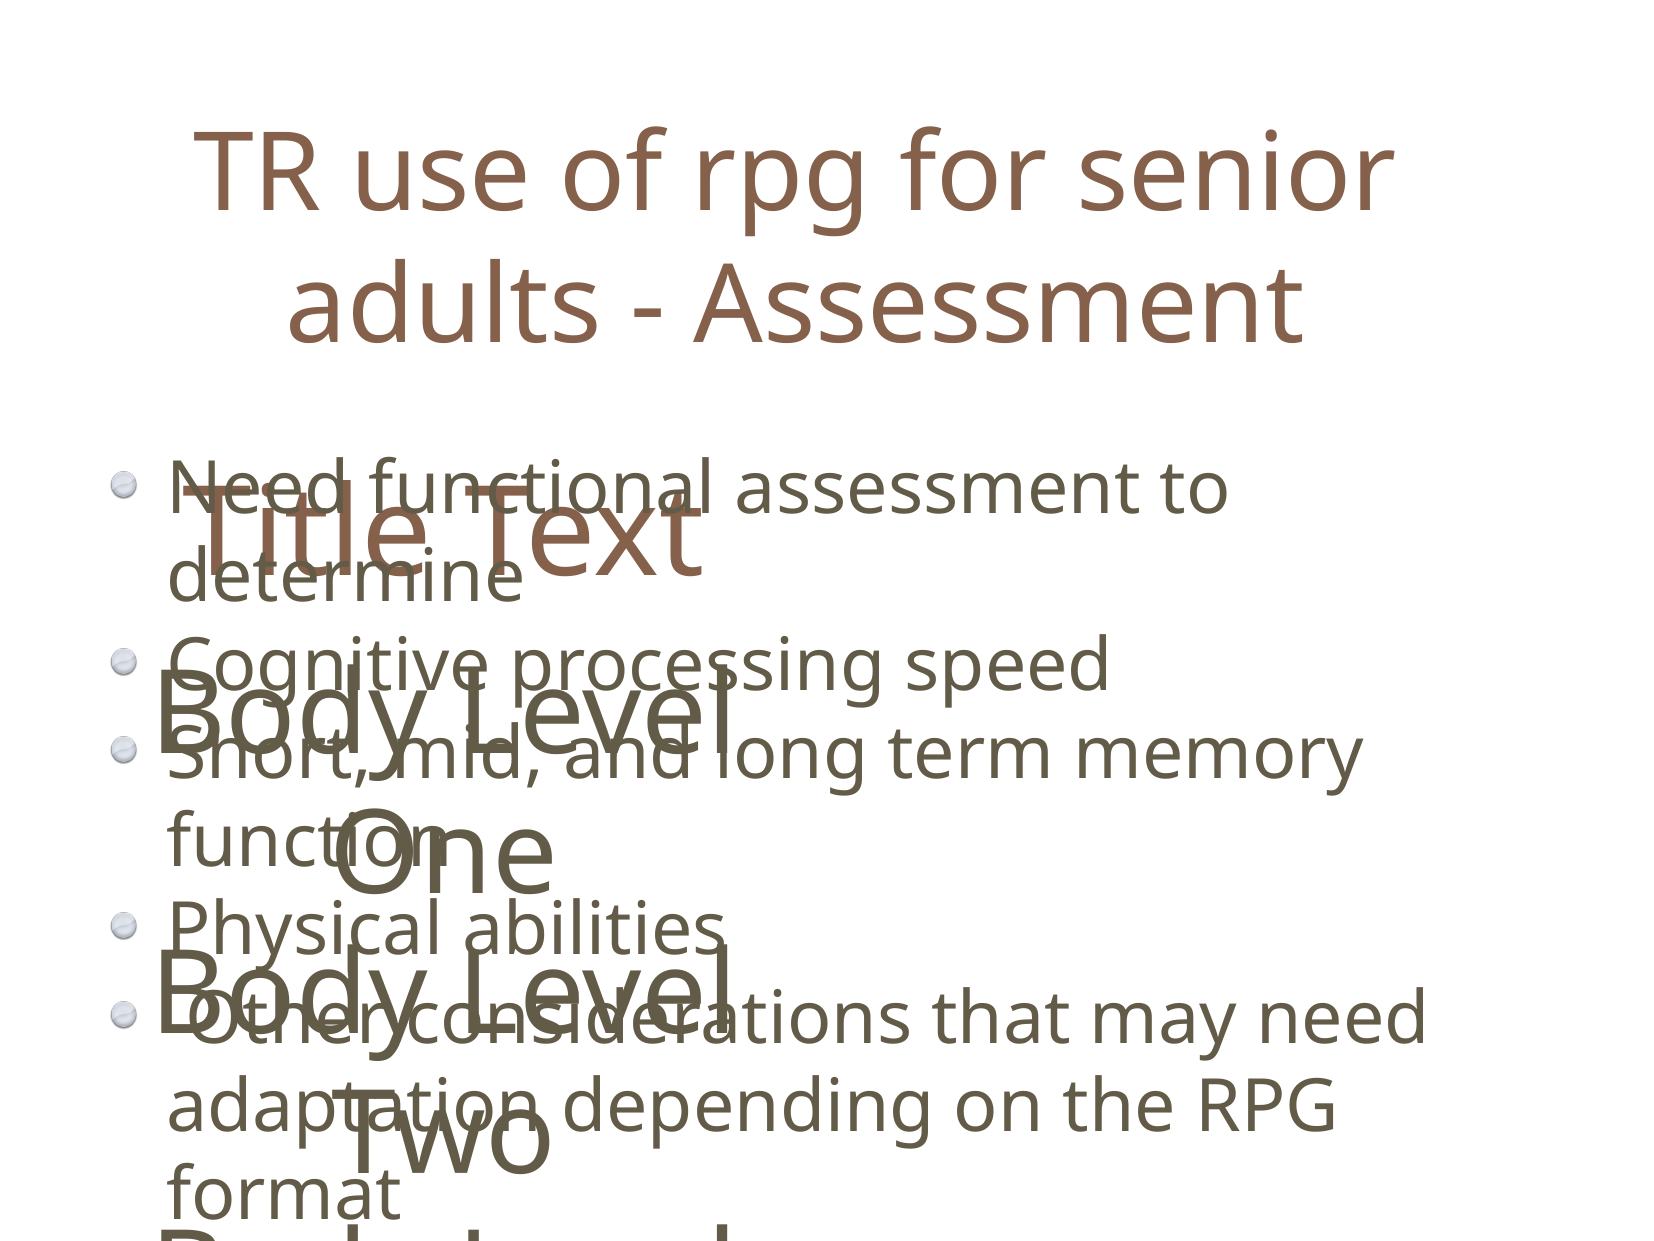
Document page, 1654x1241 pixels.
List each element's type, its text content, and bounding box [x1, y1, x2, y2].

text_box Need functional assessment to determine Cognitive processing speed Short, mid, and long term memory function Physical abilities Other considerations that may need adaptation depending on the RPG format PC options great insight ERPGs can be very helpful for this too, and then apply finding to the other formats [99, 431, 1467, 1068]
title TR use of rpg for senior adults - Assessment [68, 149, 1523, 373]
